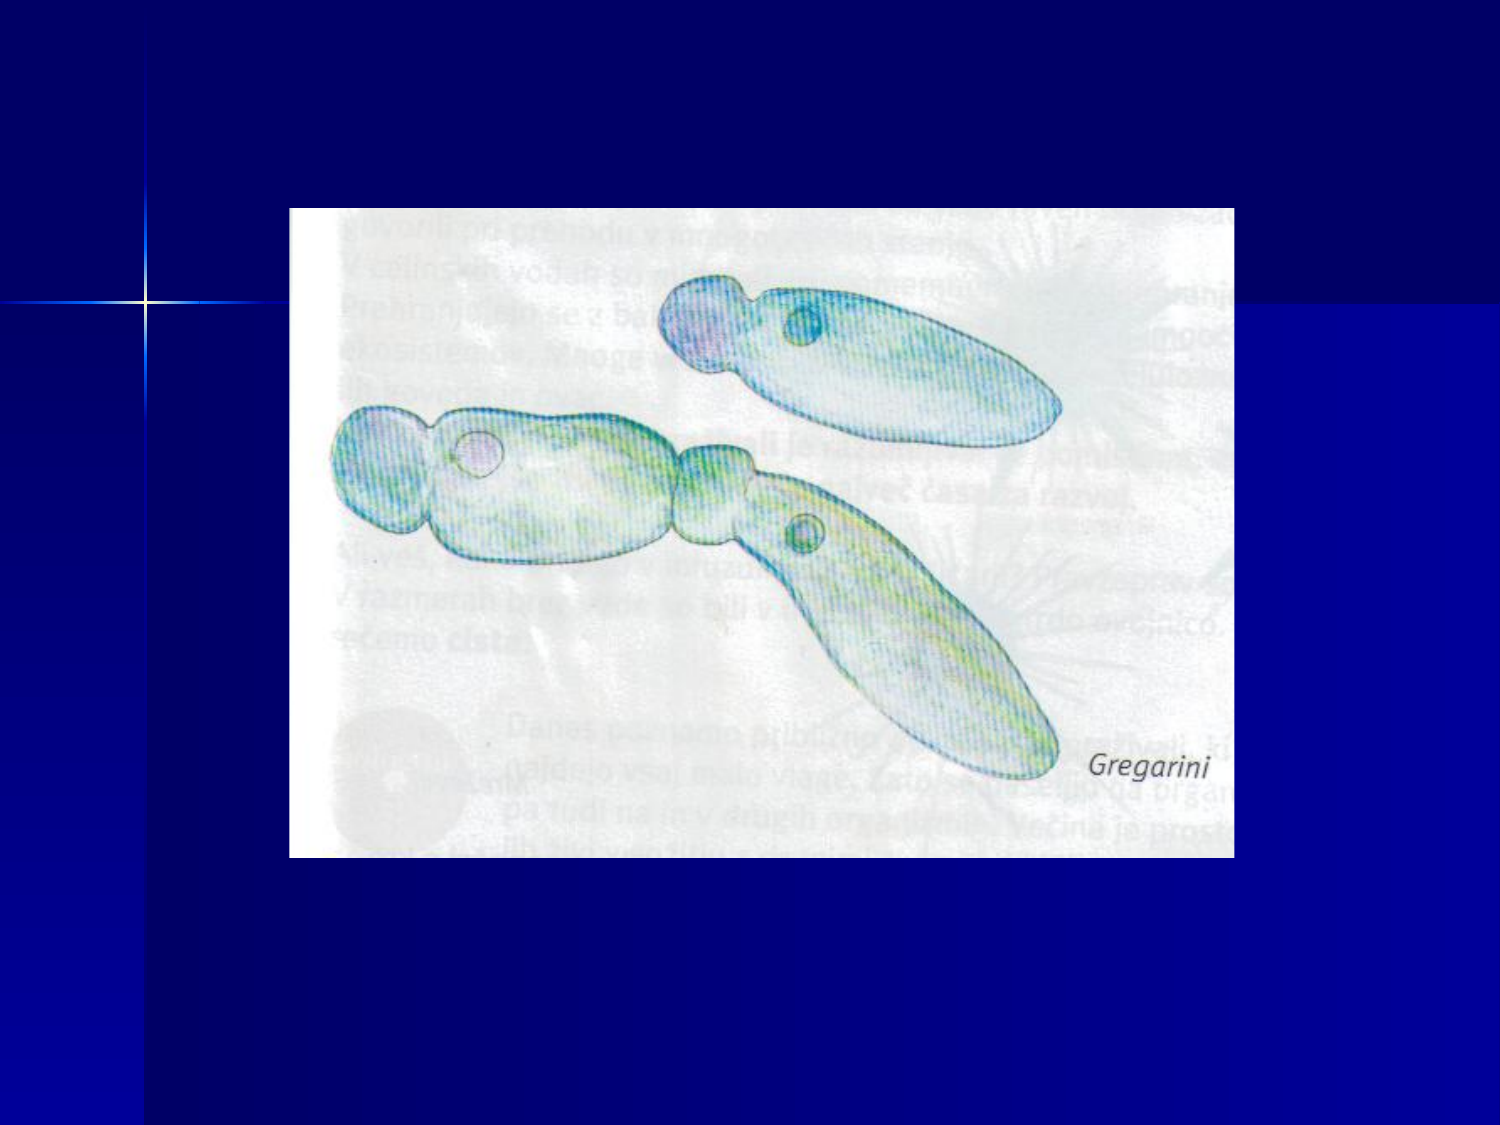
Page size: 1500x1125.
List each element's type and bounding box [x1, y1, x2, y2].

picture [289, 208, 1235, 858]
